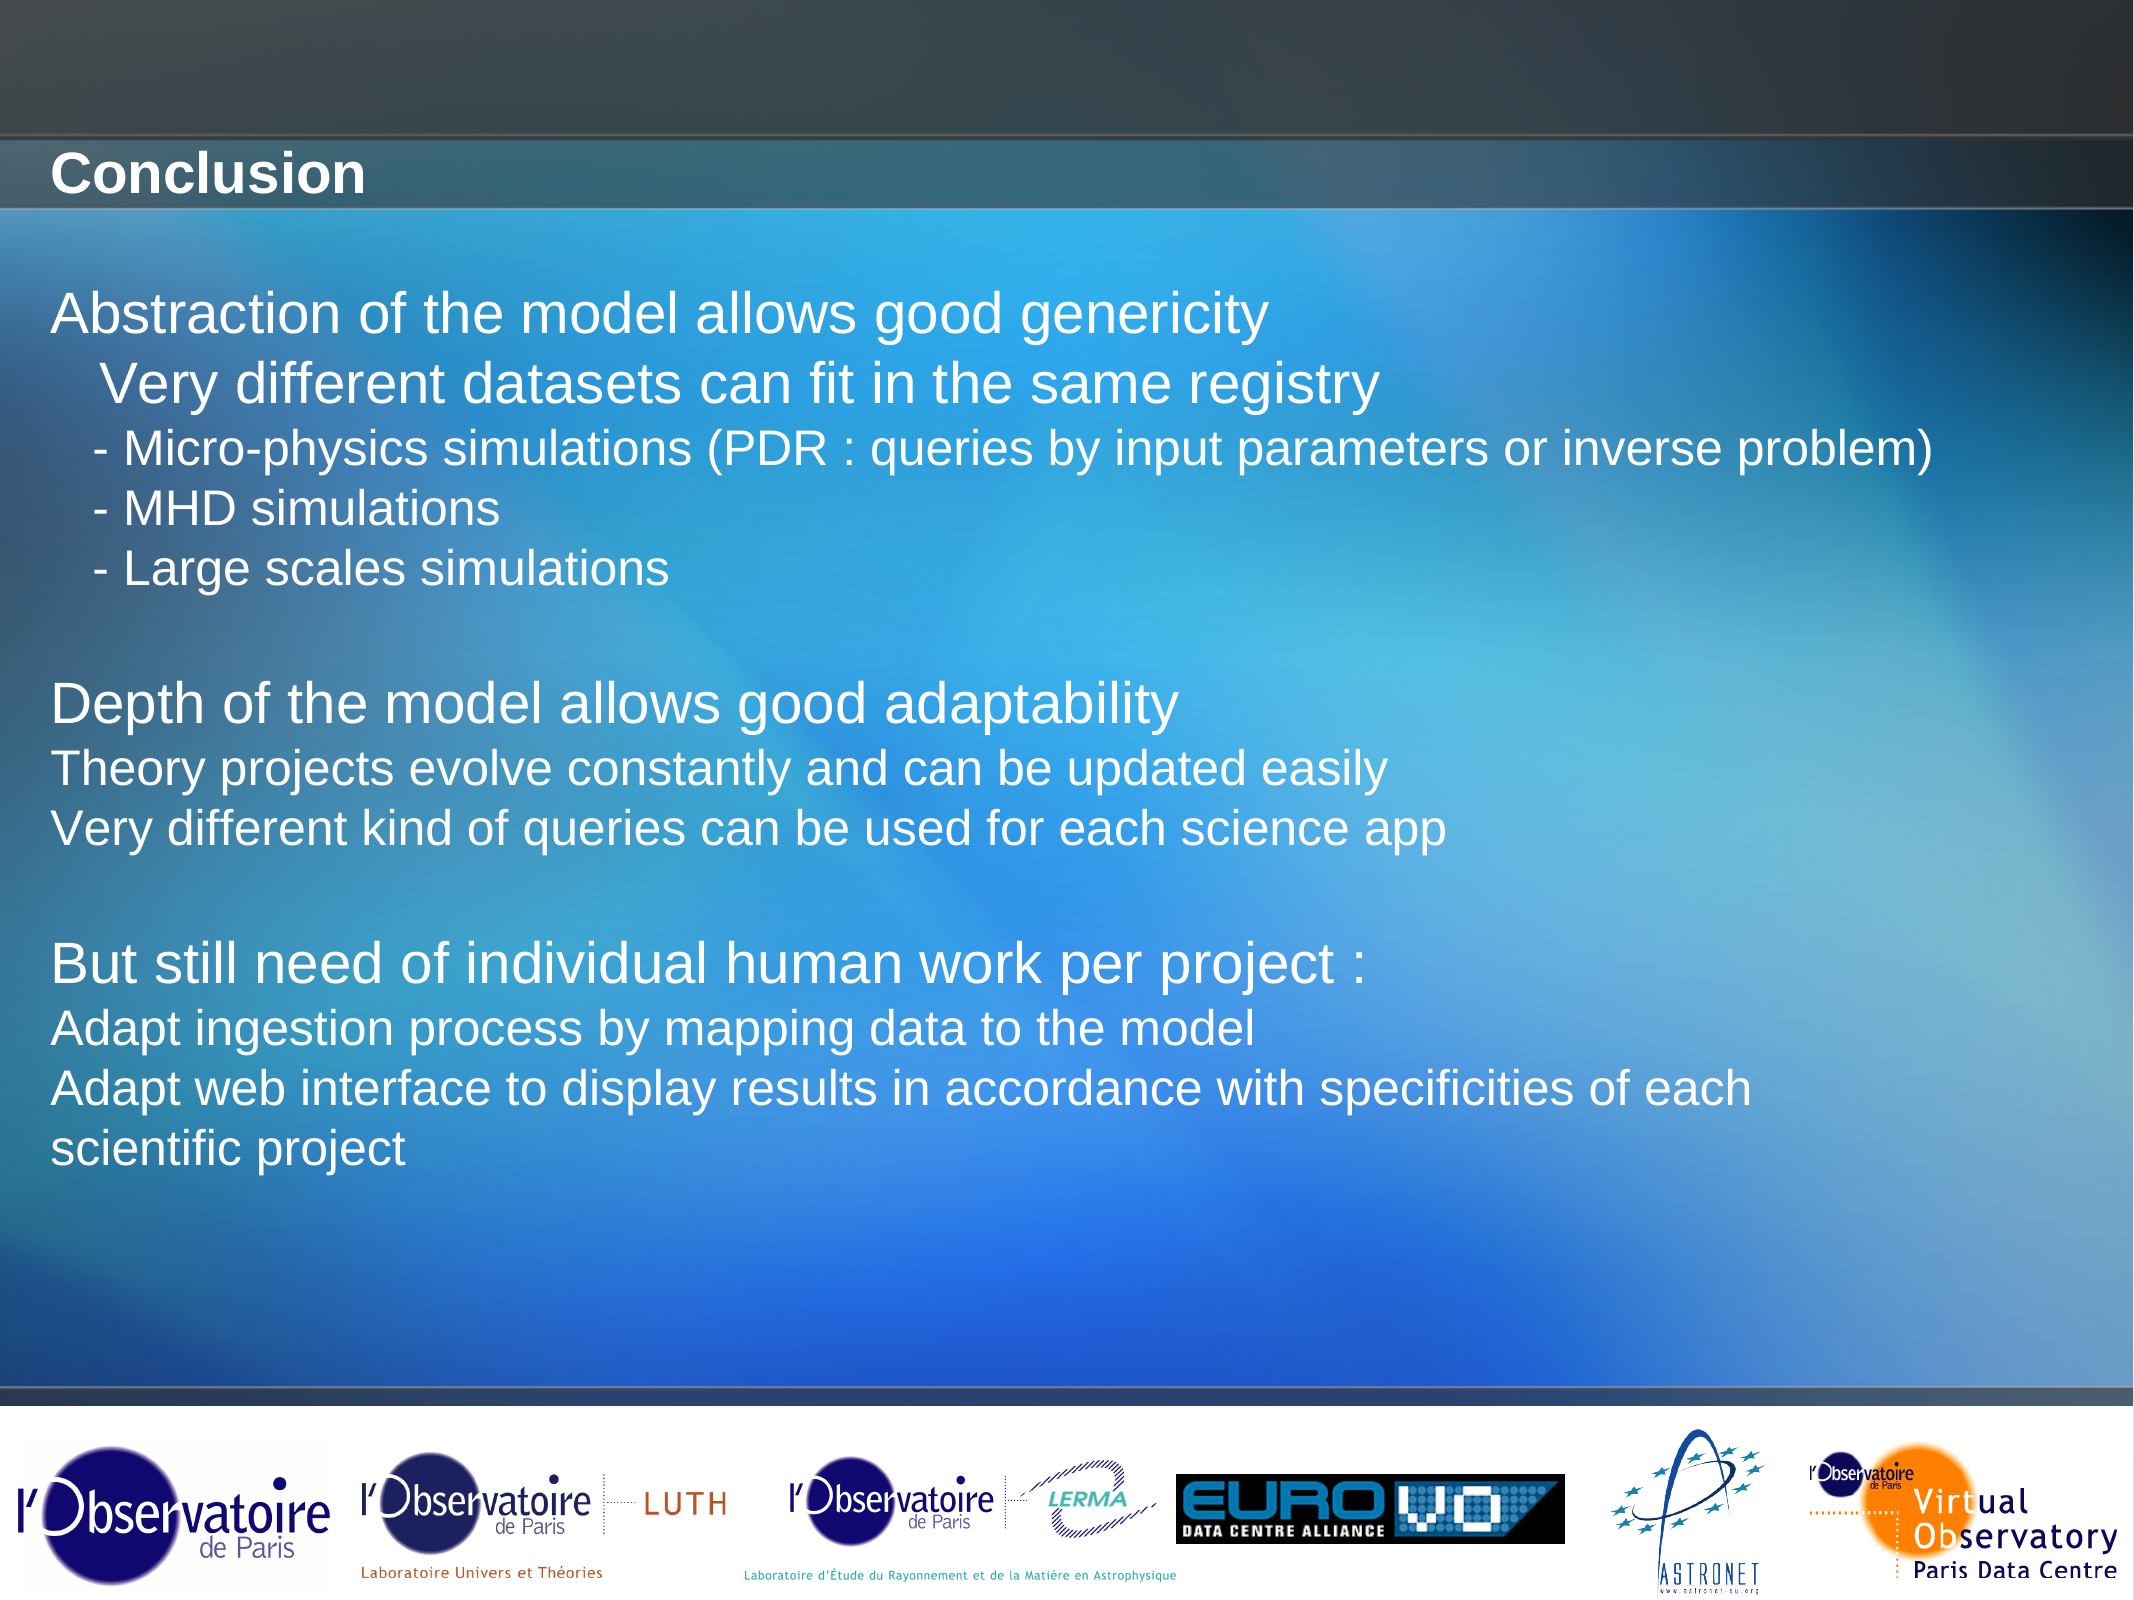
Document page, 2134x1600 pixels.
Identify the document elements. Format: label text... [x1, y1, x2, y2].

picture [1810, 1440, 2117, 1578]
text_box Conclusion Abstraction of the model allows good genericity Very different datasets can fit in the same registry - Micro-physics simulations (PDR : queries by input parameters or inverse problem) - MHD simulations - Large scales simulations Depth of the model allows good adaptability Theory projects evolve constantly and can be updated easily Very different kind of queries can be used for each science app But still need of individual human work per project : Adapt ingestion process by mapping data to the model Adapt web interface to display results in accordance with specificities of each scientific project [33, 135, 2134, 1403]
text_box [0, 1406, 2134, 1600]
picture [362, 1447, 726, 1578]
picture [18, 1440, 330, 1592]
picture [1610, 1429, 1765, 1600]
picture [745, 1452, 1565, 1582]
picture [0, 0, 2134, 1406]
